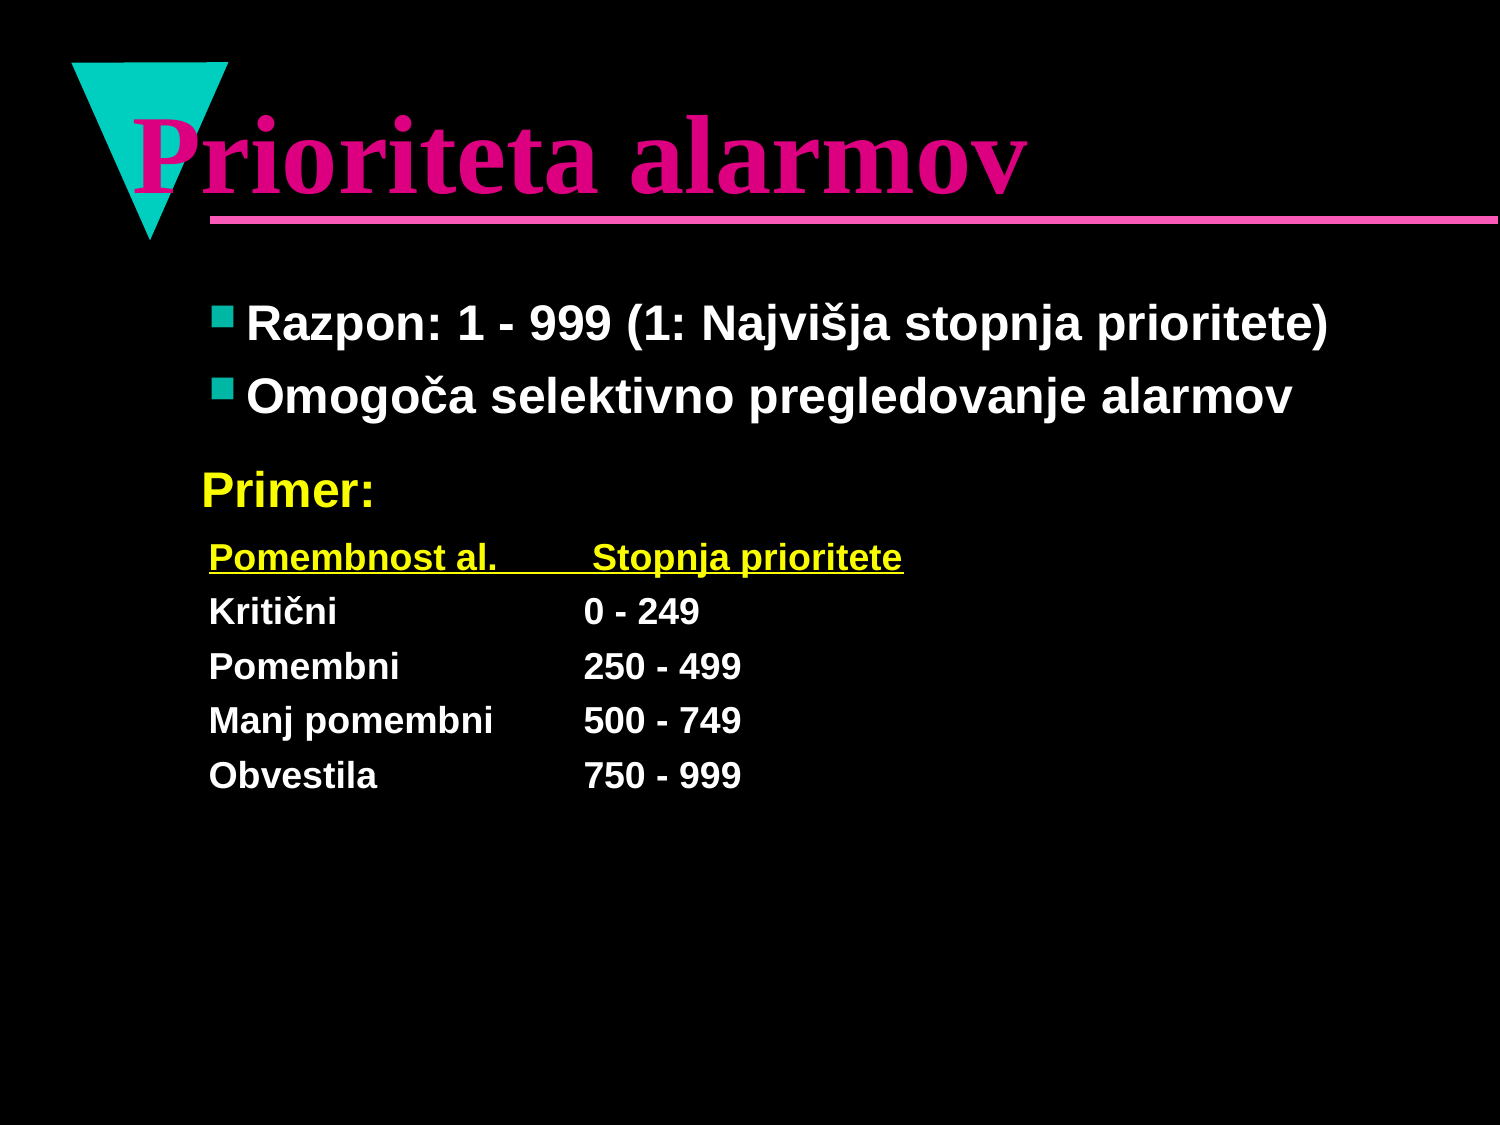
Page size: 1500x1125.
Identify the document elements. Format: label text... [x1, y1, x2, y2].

title Prioriteta alarmov [117, 63, 1500, 251]
list Razpon: 1 - 999 (1: Najvišja stopnja prioritete) Omogoča selektivno pregledovanje alarmov Primer: Pomembnost al. Stopnja prioritete Kritični 0 - 249 Pomembni 250 - 499 Manj pomembni 500 - 749 Obvestila 750 - 999 [118, 289, 1498, 963]
